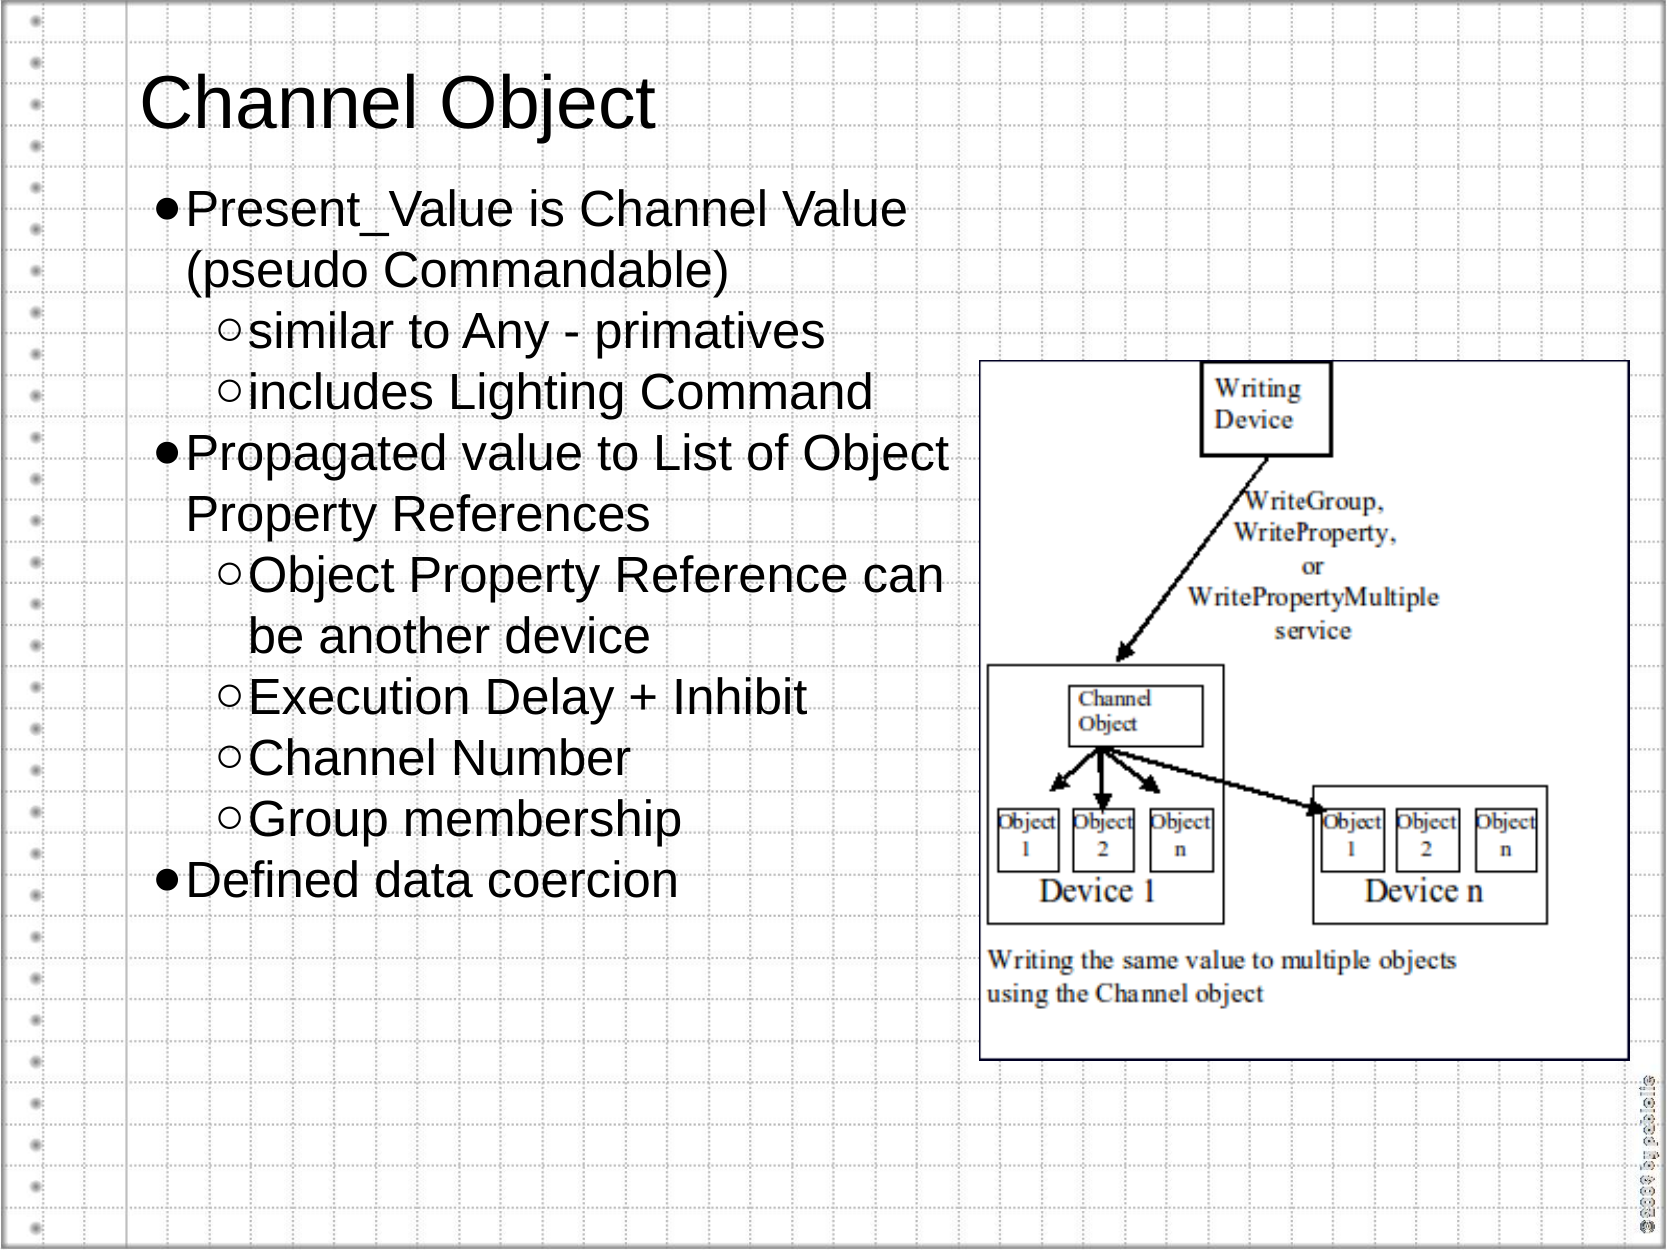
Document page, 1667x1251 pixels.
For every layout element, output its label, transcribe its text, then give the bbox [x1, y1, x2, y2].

list Present_Value is Channel Value (pseudo Commandable) similar to Any - primatives includes Lighting Command Propagated value to List of Object Property References Object Property Reference can be another device Execution Delay + Inhibit Channel Number Group membership Defined data coercion [116, 169, 980, 1228]
title Channel Object [133, 47, 1630, 170]
picture [0, 0, 1667, 1250]
